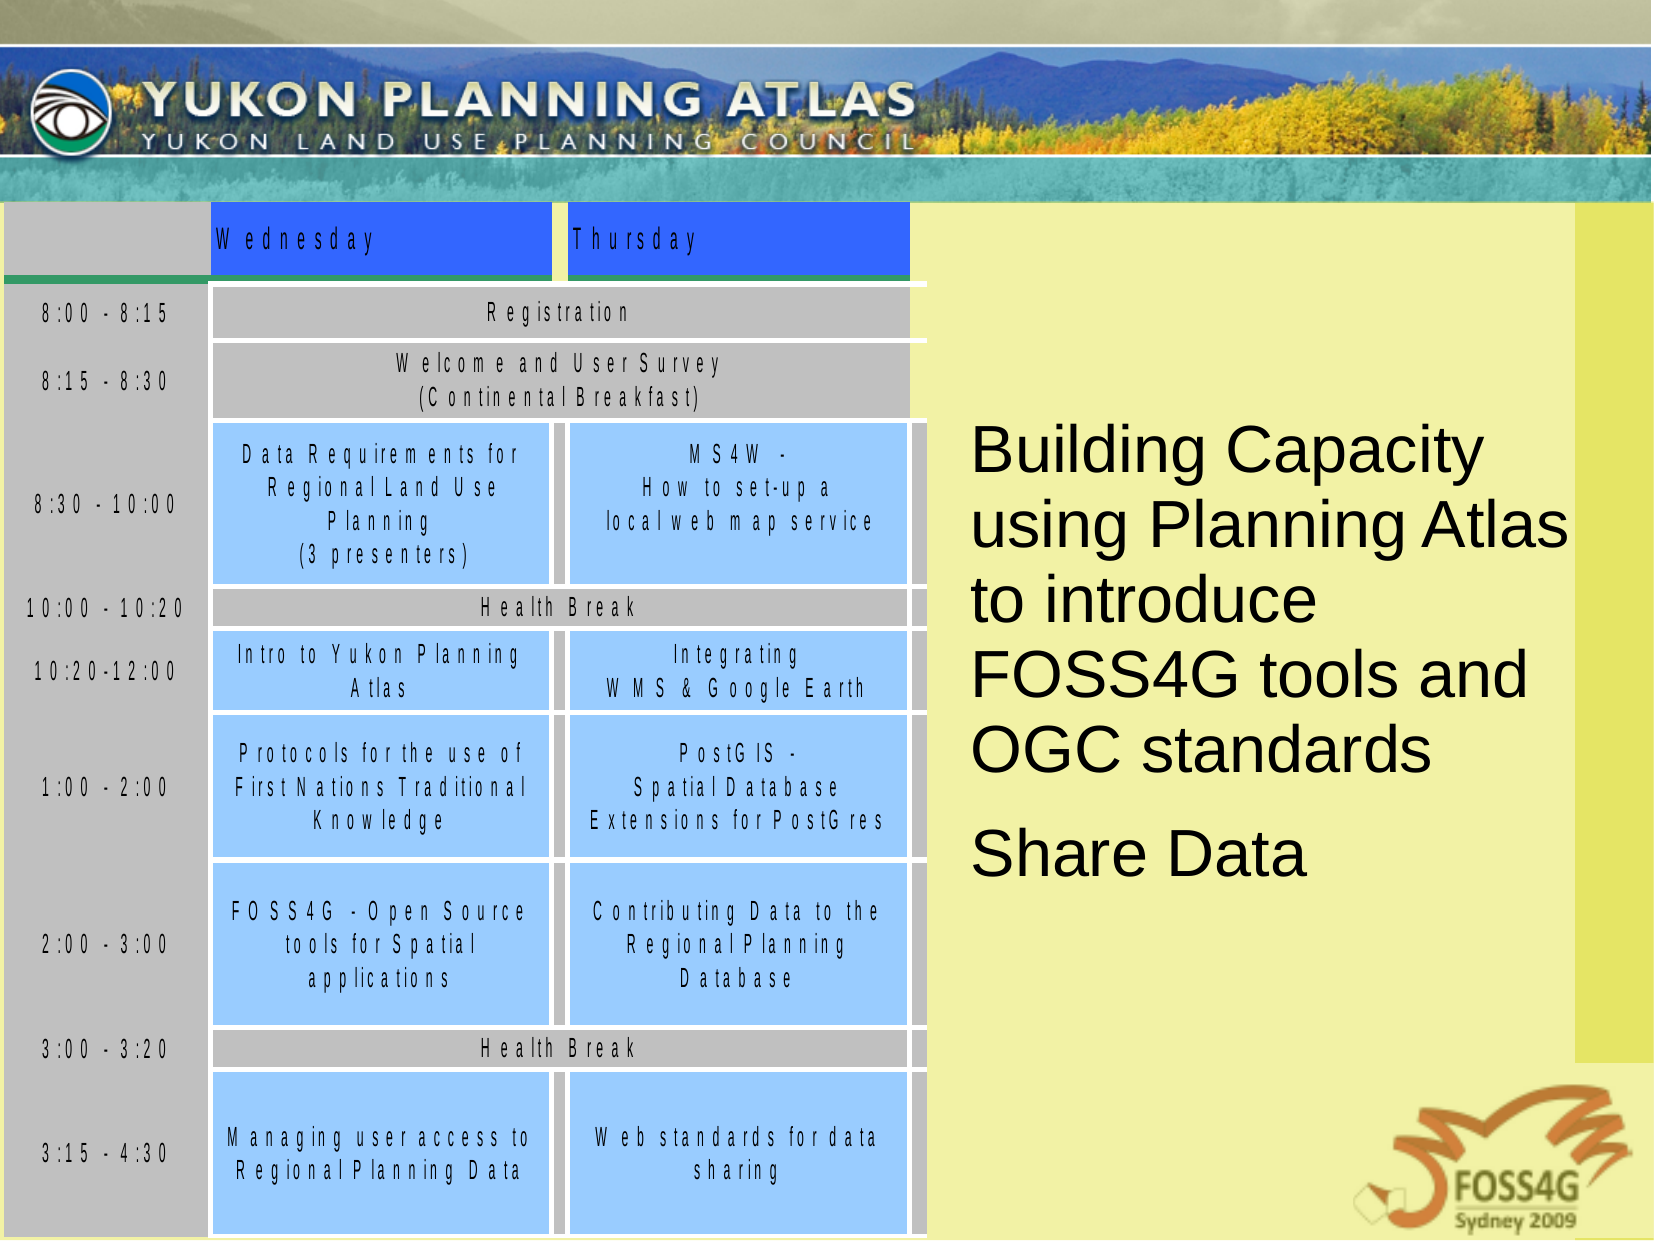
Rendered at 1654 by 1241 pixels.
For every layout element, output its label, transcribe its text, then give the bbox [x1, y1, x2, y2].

picture [0, 0, 1651, 1238]
list Building Capacity using Planning Atlas to introduce FOSS4G tools and OGC standards Share Data [925, 412, 1593, 1217]
